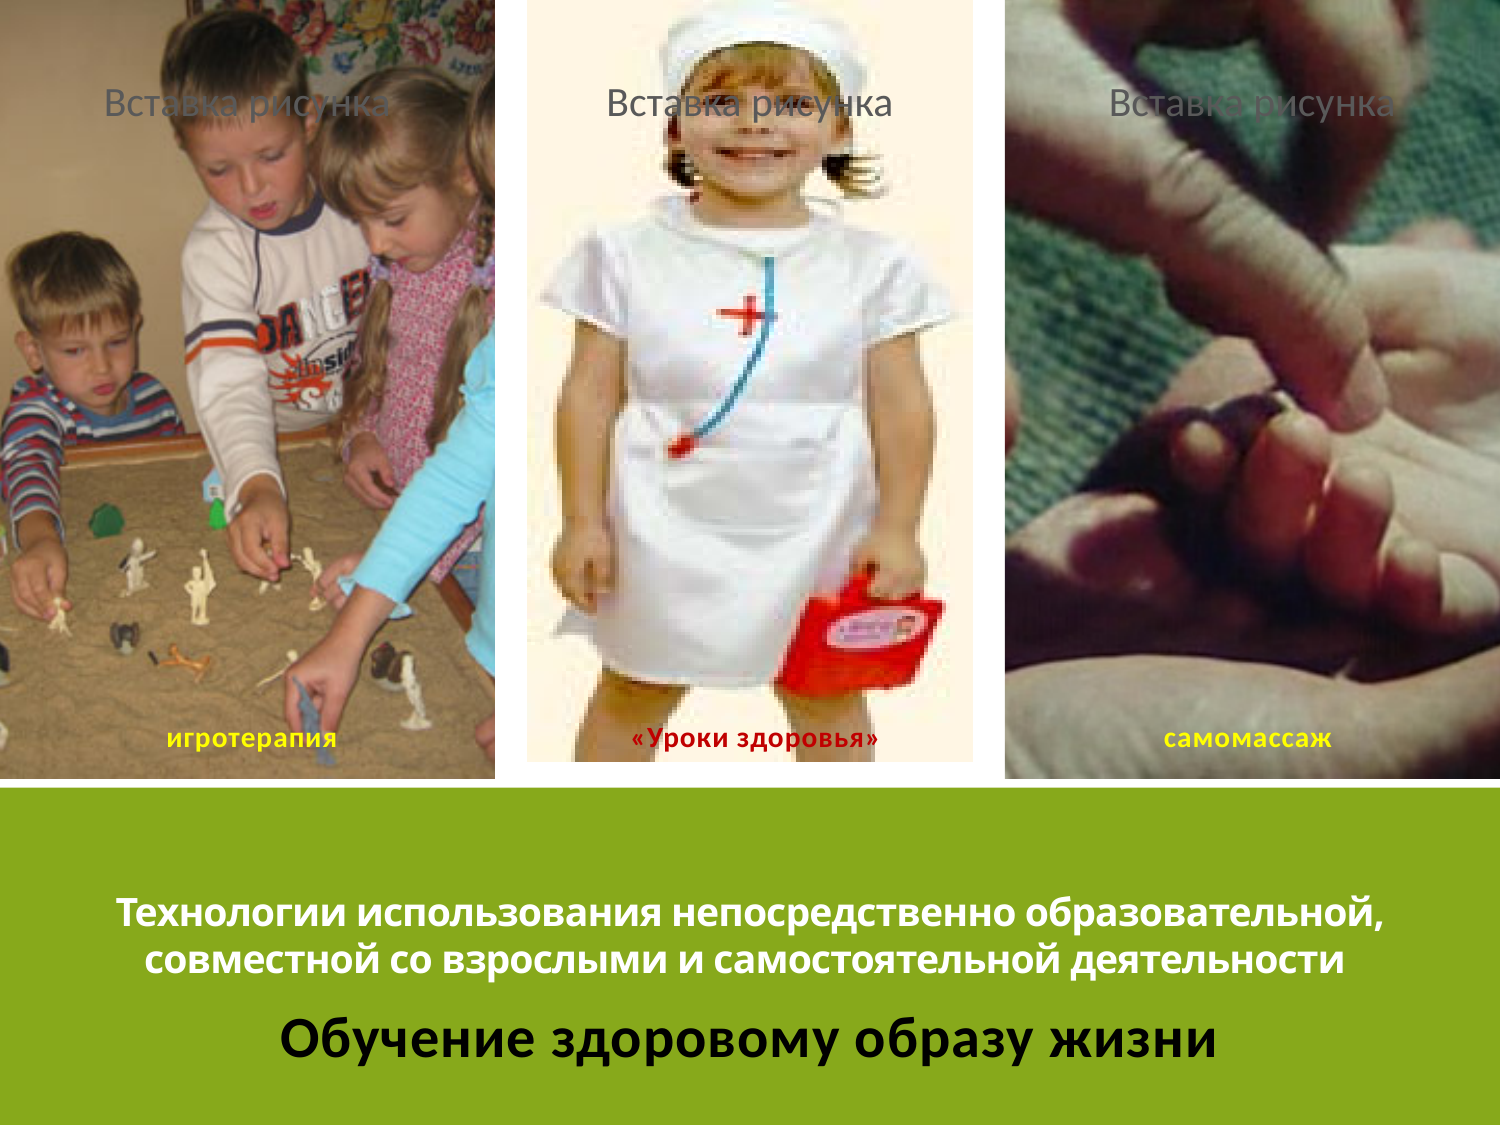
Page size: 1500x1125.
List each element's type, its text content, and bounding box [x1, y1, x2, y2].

picture [0, 0, 495, 779]
picture [527, 0, 973, 714]
text_box игротерапия [23, 714, 481, 762]
text_box самомассаж [1019, 714, 1477, 762]
text_box «Уроки здоровья» [527, 714, 985, 762]
title Технологии использования непосредственно образовательной, совместной со взрослыми и самостоятельной деятельности [65, 839, 1435, 990]
picture [1004, 0, 1500, 779]
subtitle Обучение здоровому образу жизни [65, 991, 1435, 1086]
